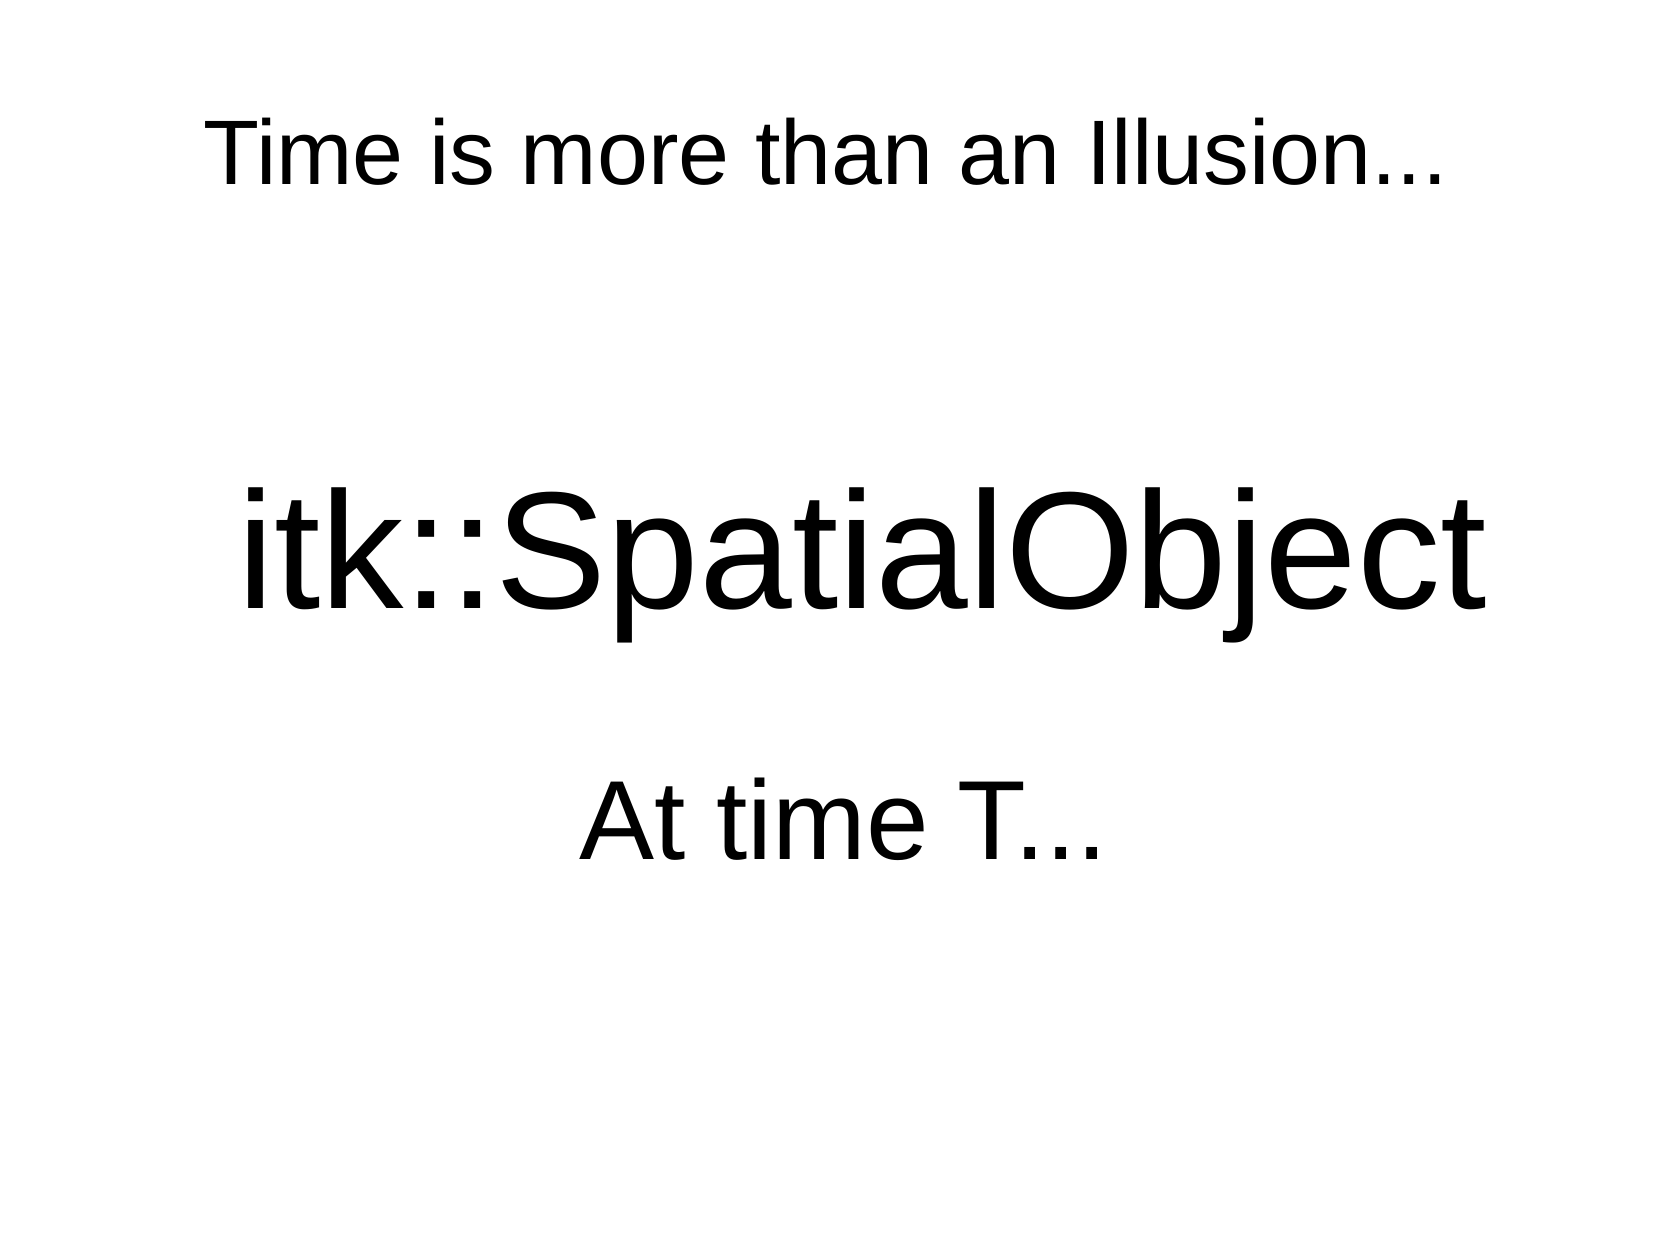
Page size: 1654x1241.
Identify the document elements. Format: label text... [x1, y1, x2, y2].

title Time is more than an Illusion... [82, 49, 1571, 257]
text_box At time T... [375, 750, 1313, 891]
text_box itk::SpatialObject [187, 450, 1538, 652]
